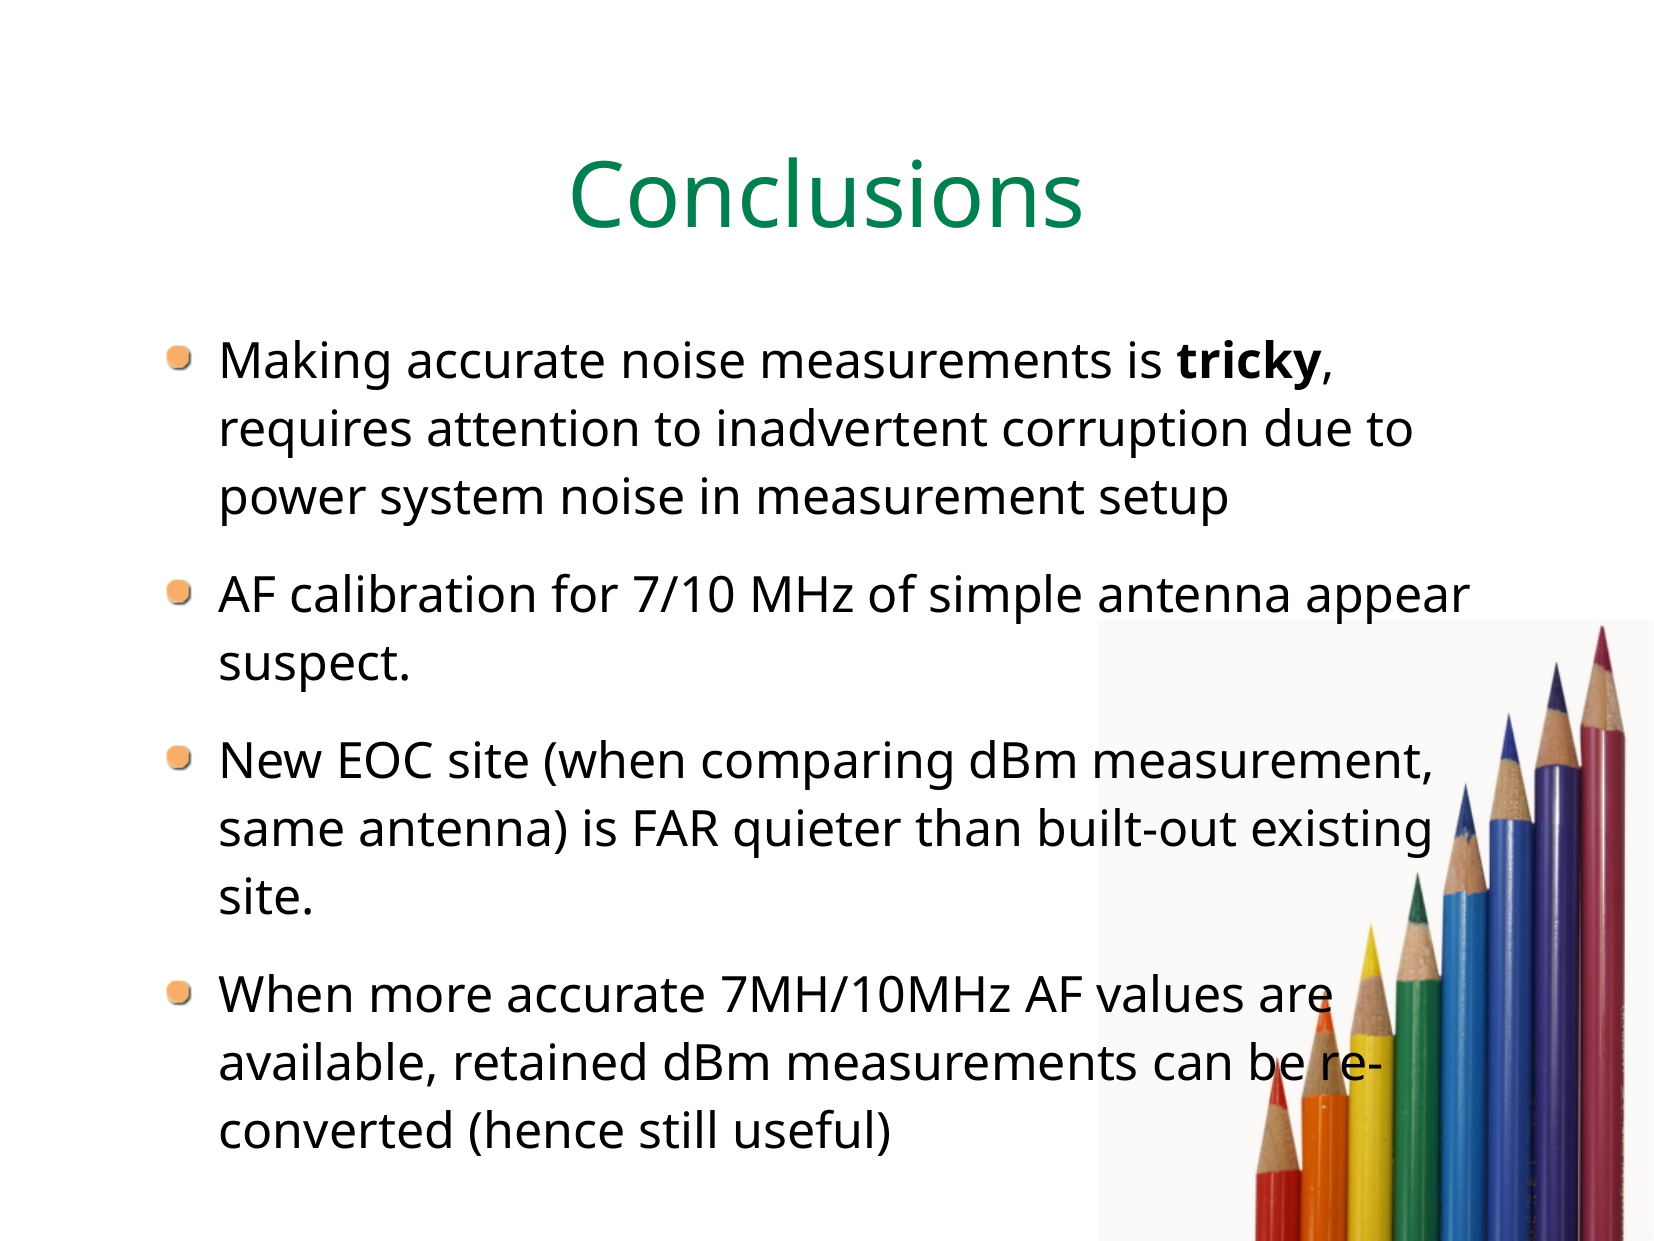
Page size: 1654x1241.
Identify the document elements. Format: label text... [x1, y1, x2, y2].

title Conclusions [147, 88, 1506, 296]
list Making accurate noise measurements is tricky, requires attention to inadvertent corruption due to power system noise in measurement setup AF calibration for 7/10 MHz of simple antenna appear suspect. New EOC site (when comparing dBm measurement, same antenna) is FAR quieter than built-out existing site. When more accurate 7MH/10MHz AF values are available, retained dBm measurements can be re-converted (hence still useful) [147, 324, 1506, 1045]
picture [0, 0, 1654, 1241]
